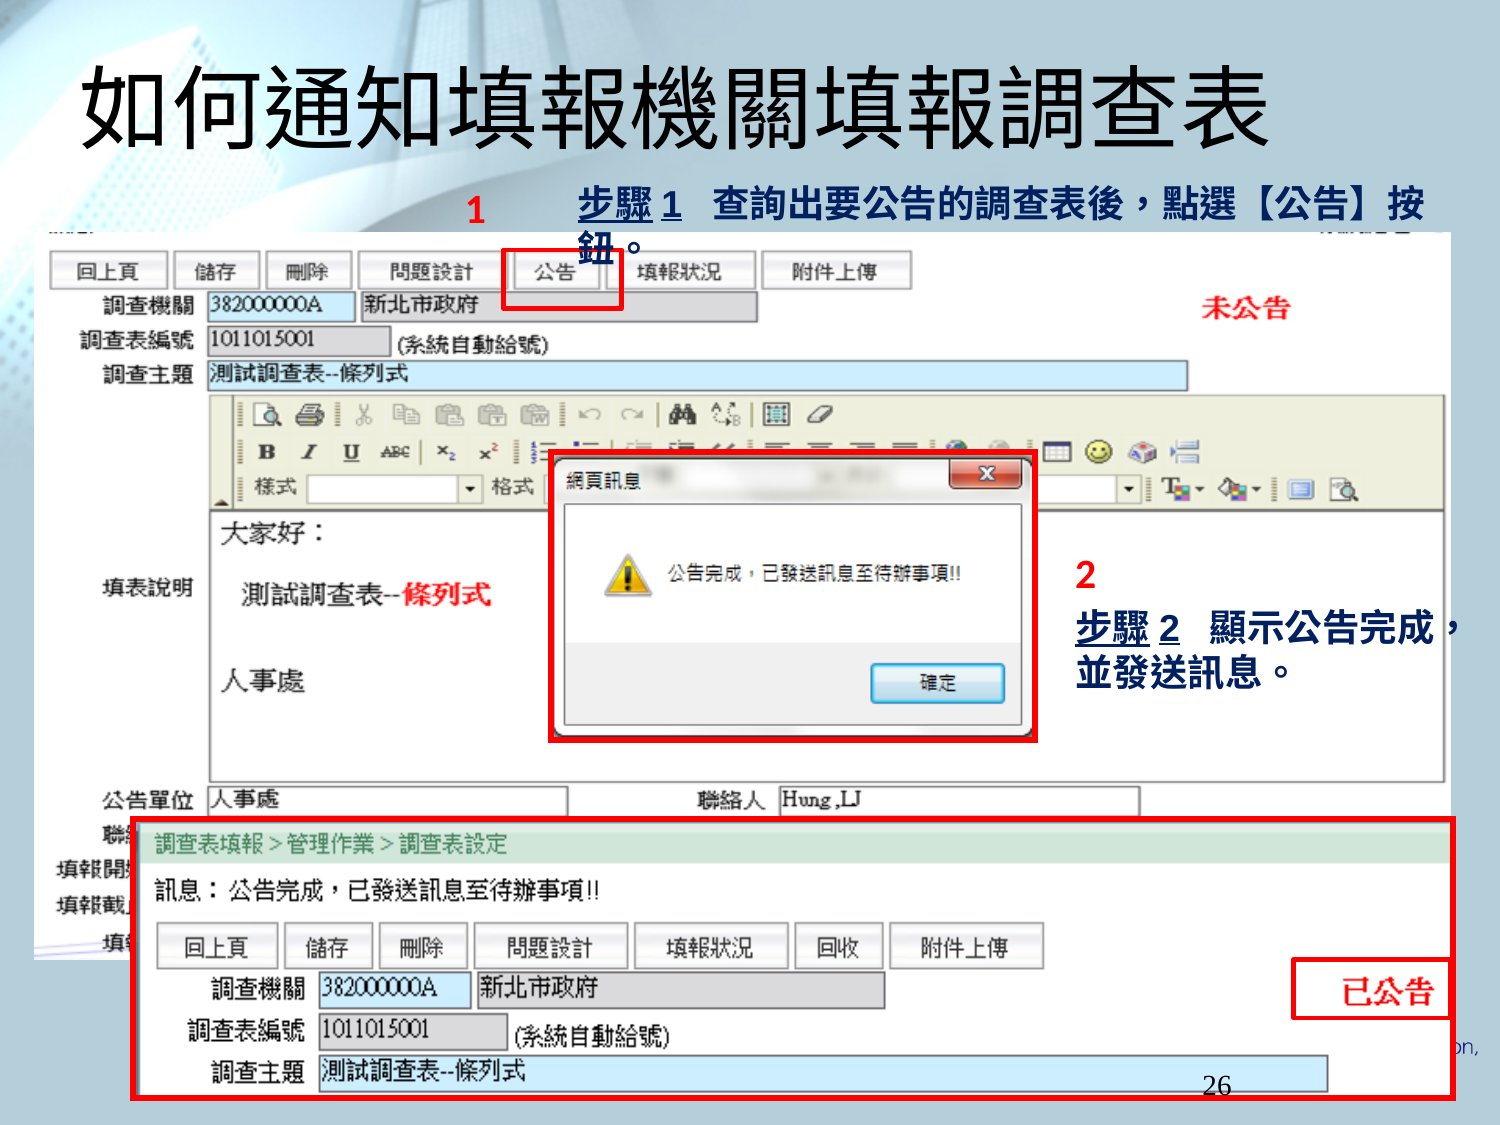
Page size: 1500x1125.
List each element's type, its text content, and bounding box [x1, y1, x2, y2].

title 如何通知填報機關填報調查表 [64, 42, 1340, 169]
picture [34, 232, 1451, 960]
text_box 步驟2 顯示公告完成，並發送訊息。 [1060, 596, 1450, 701]
picture [1296, 962, 1448, 1016]
text_box [1187, 1058, 1500, 1125]
picture [506, 252, 619, 306]
text_box 1 [449, 174, 507, 233]
picture [135, 822, 1451, 1095]
text_box 步驟1 查詢出要公告的調查表後，點選【公告】按鈕。 [563, 172, 1464, 277]
text_box 2 [1060, 539, 1117, 596]
